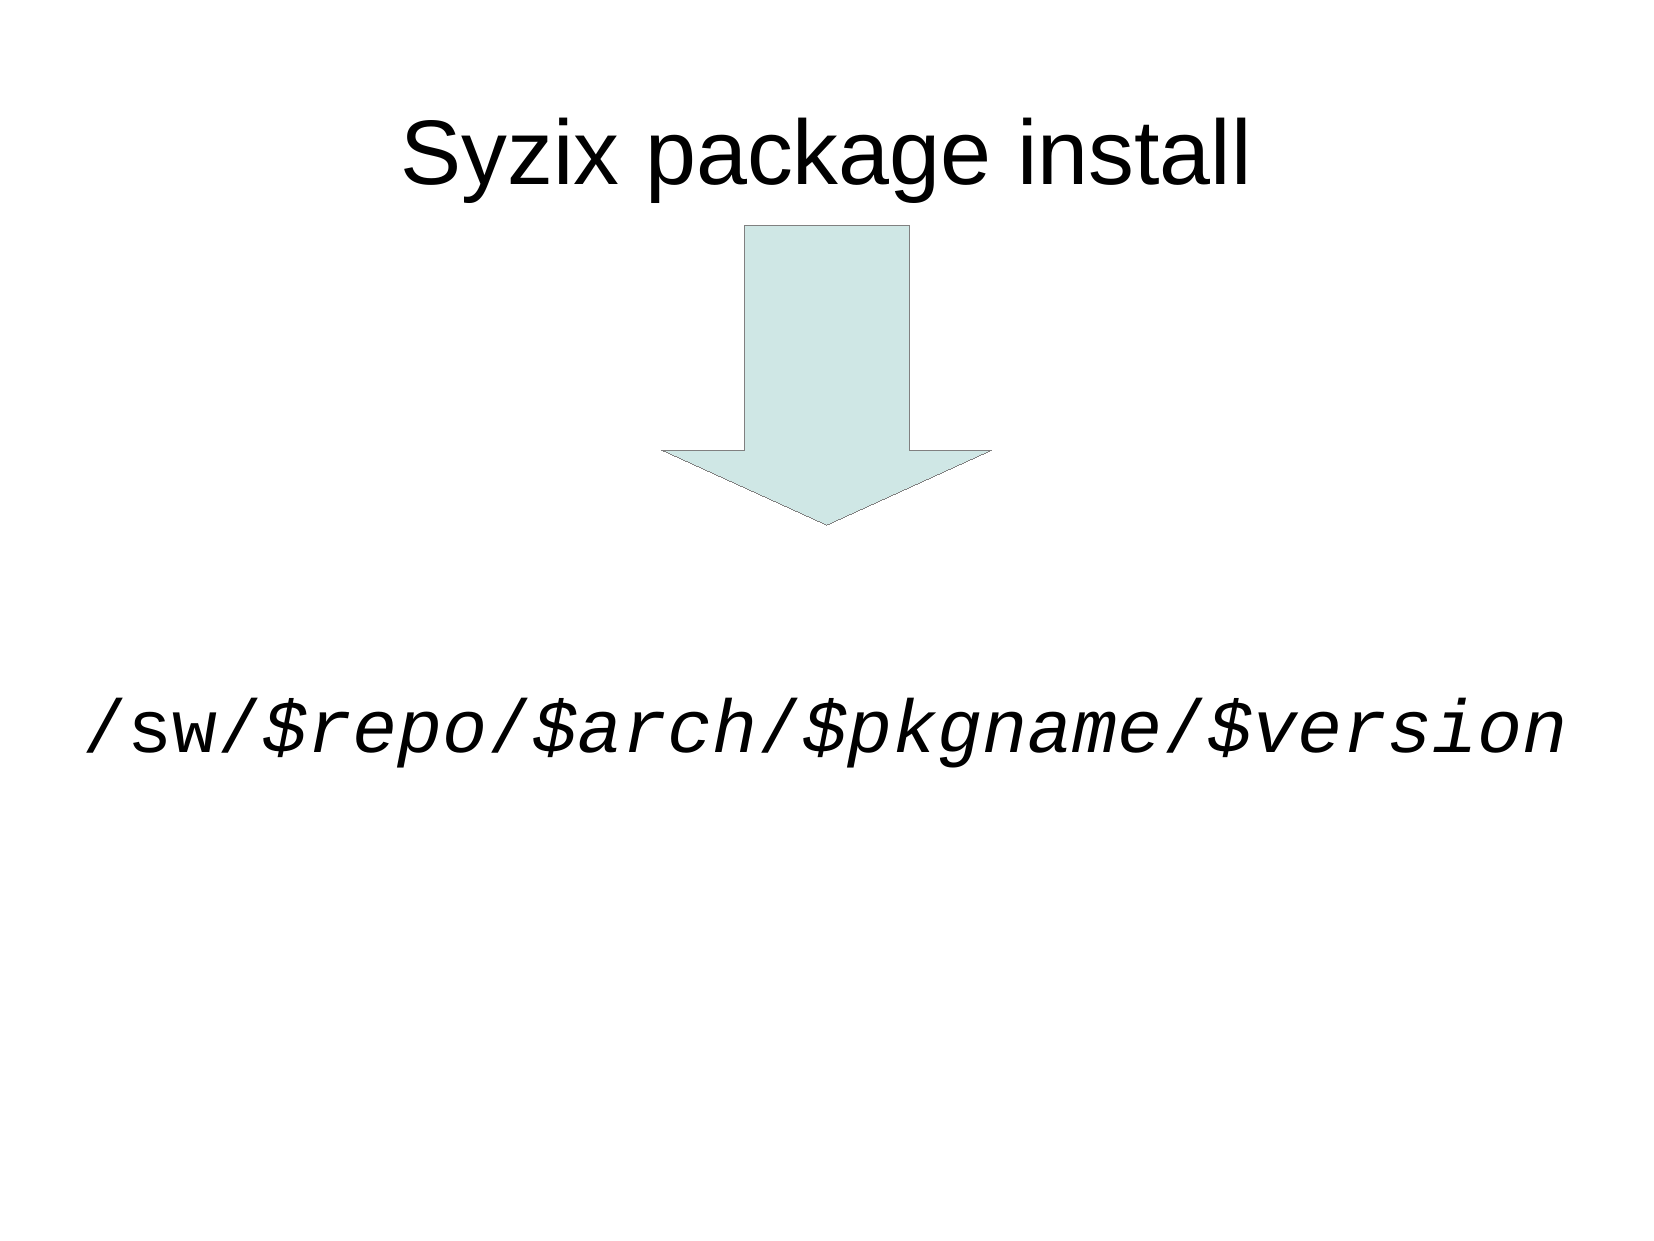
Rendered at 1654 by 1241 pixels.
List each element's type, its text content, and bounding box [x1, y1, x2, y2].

list /sw/$repo/$arch/$pkgname/$version [82, 690, 1571, 1109]
title Syzix package install [82, 49, 1571, 257]
text_box [661, 257, 992, 526]
